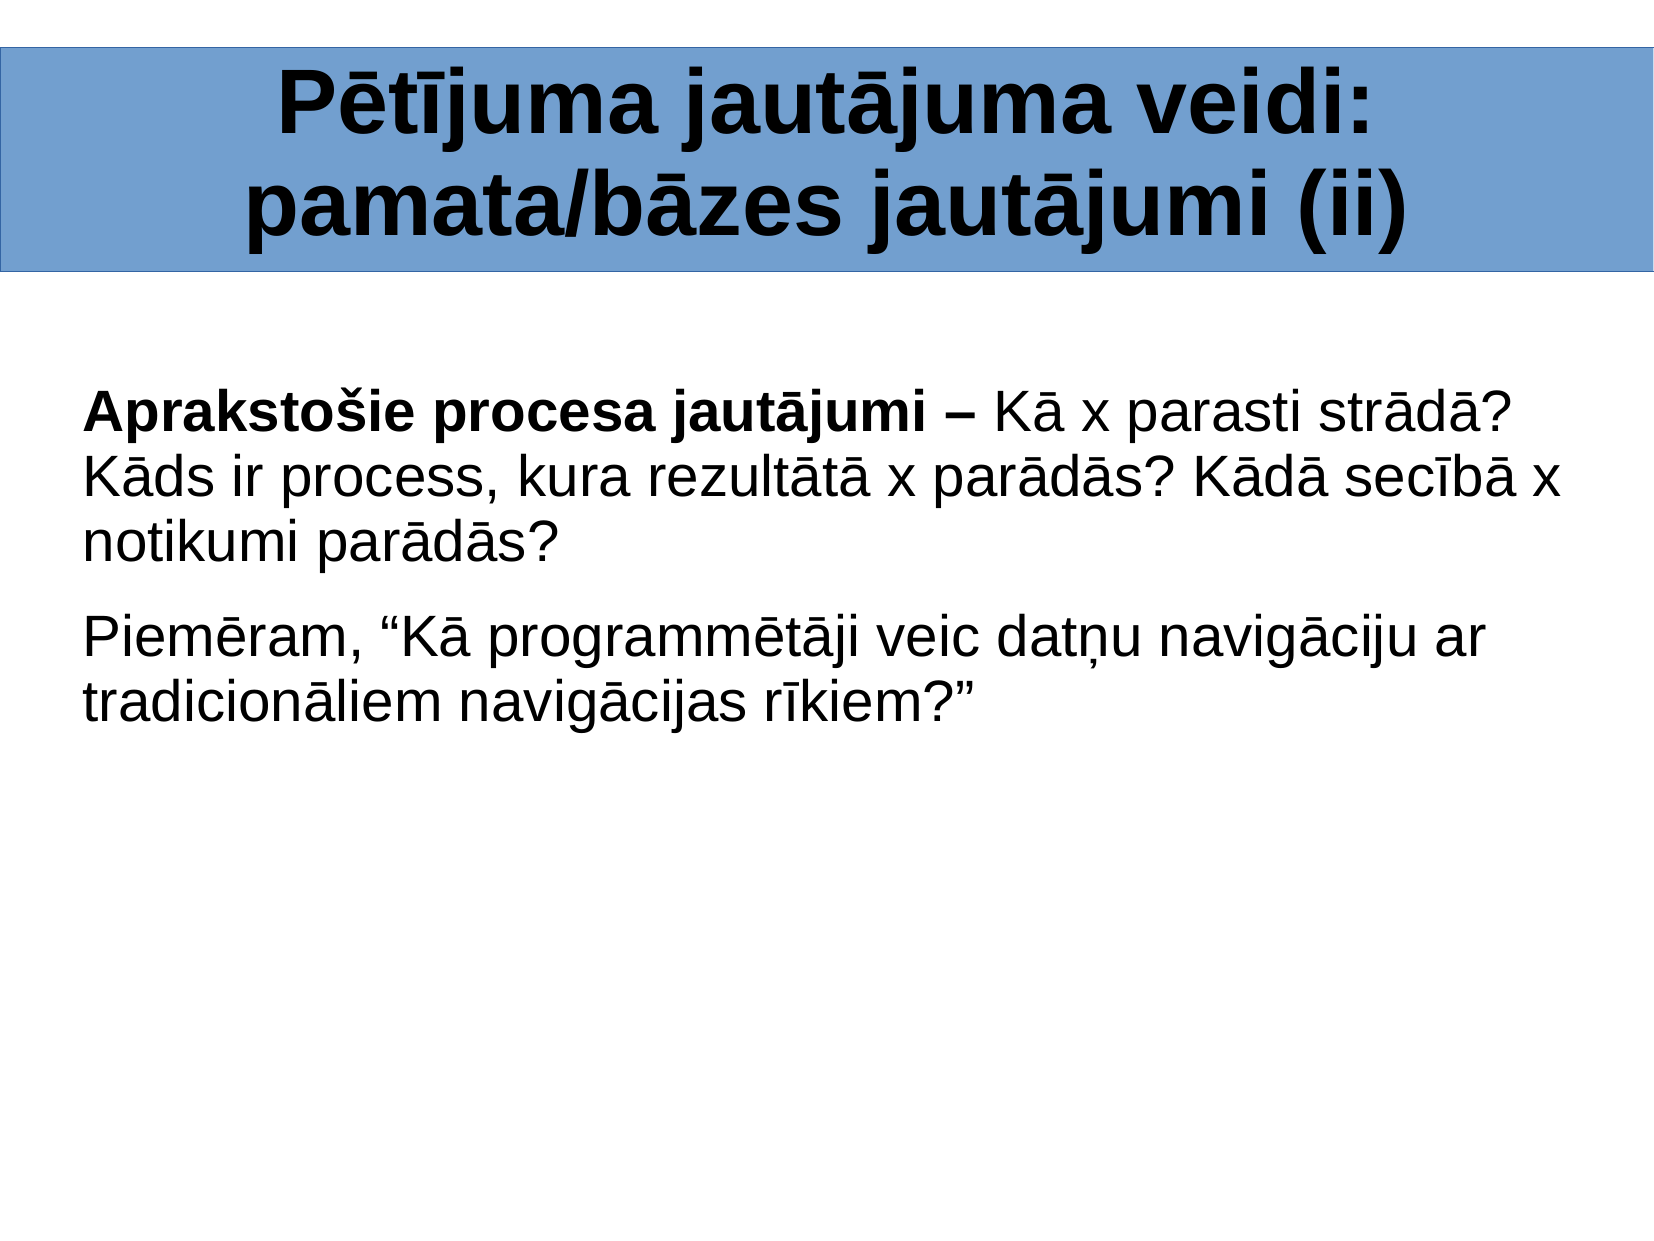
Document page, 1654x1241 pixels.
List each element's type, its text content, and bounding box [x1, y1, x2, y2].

title Pētījuma jautājuma veidi: pamata/bāzes jautājumi (ii) [82, 49, 1571, 257]
list Aprakstošie procesa jautājumi – Kā x parasti strādā? Kāds ir process, kura rezultātā x parādās? Kādā secībā x notikumi parādās? Piemēram, “Kā programmētāji veic datņu navigāciju ar tradicionāliem navigācijas rīkiem?” [82, 378, 1619, 1099]
text_box [0, 47, 1654, 272]
